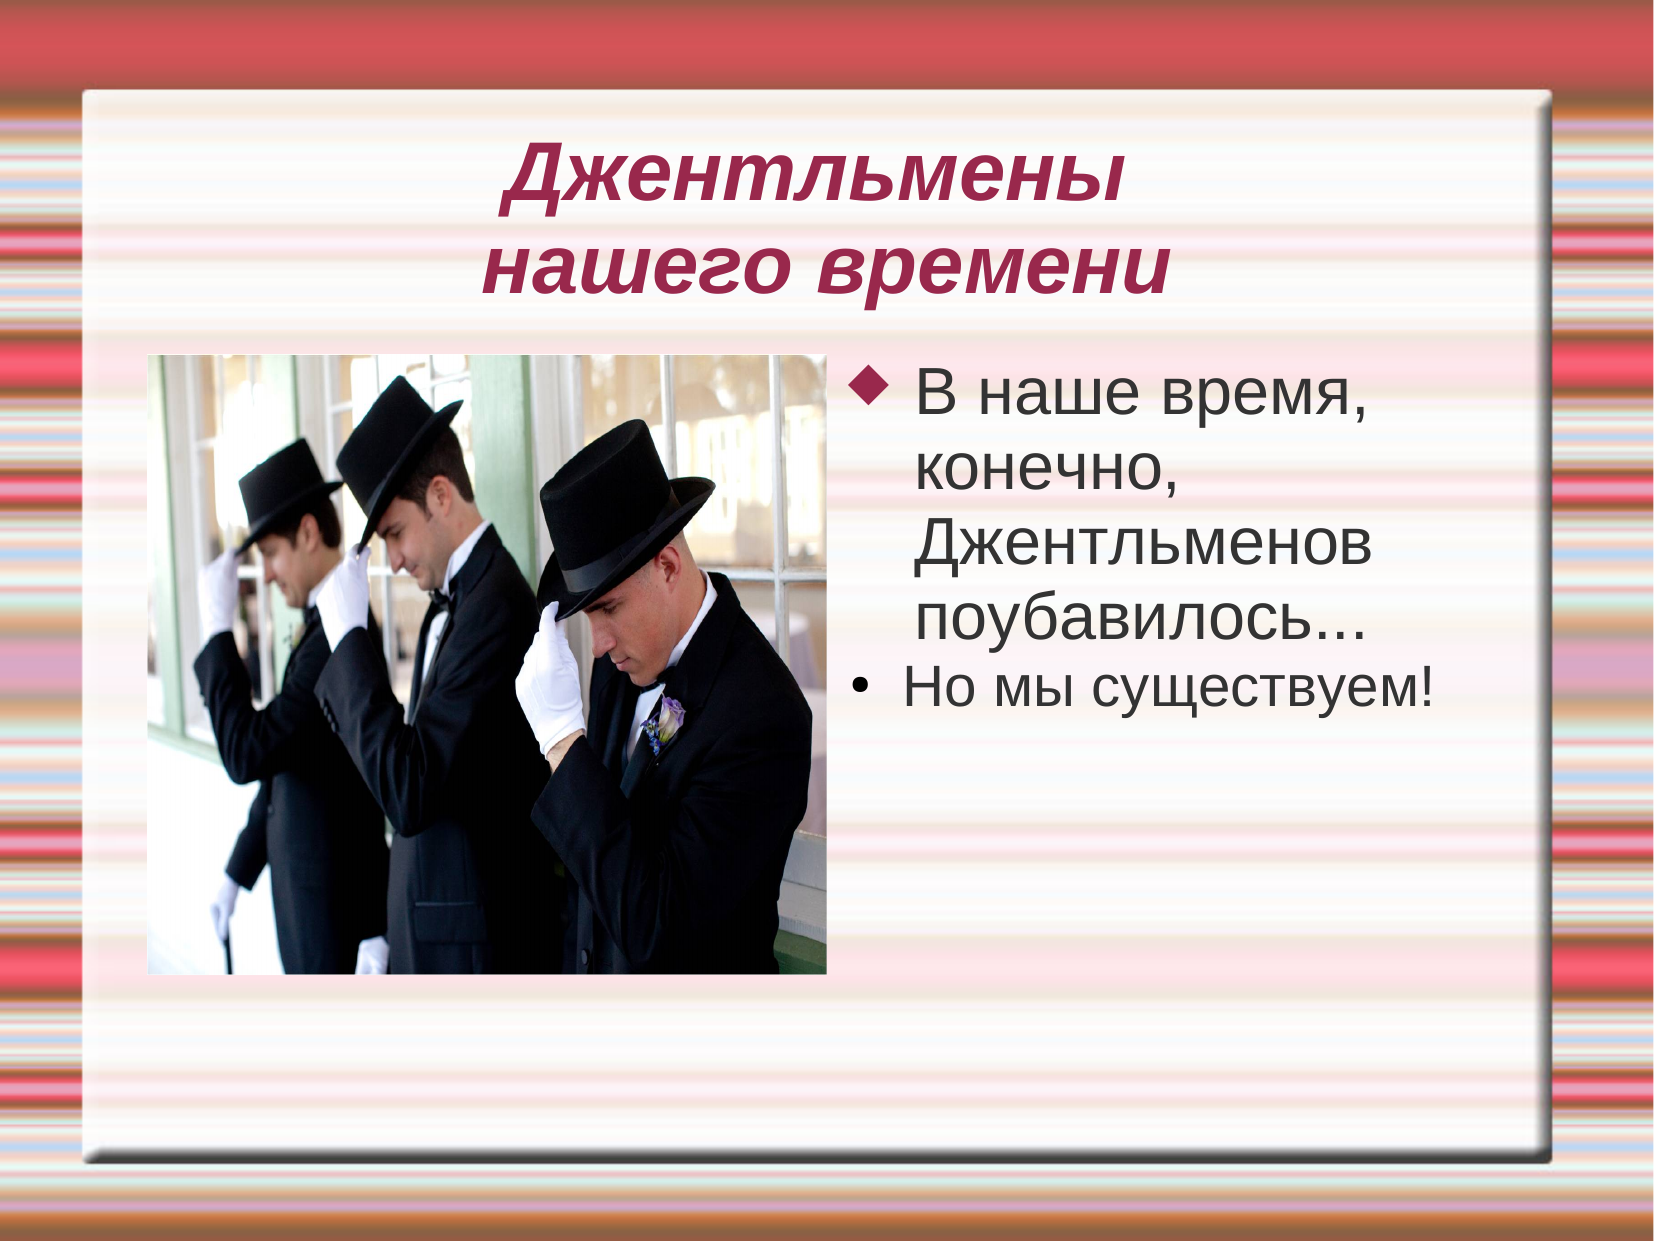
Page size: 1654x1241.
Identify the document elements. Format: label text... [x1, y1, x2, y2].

list В наше время, конечно, Джентльменов поубавилось... Но мы существуем! [832, 354, 1506, 1121]
title Джентльмены нашего времени [121, 122, 1534, 315]
picture [0, 0, 1654, 1241]
